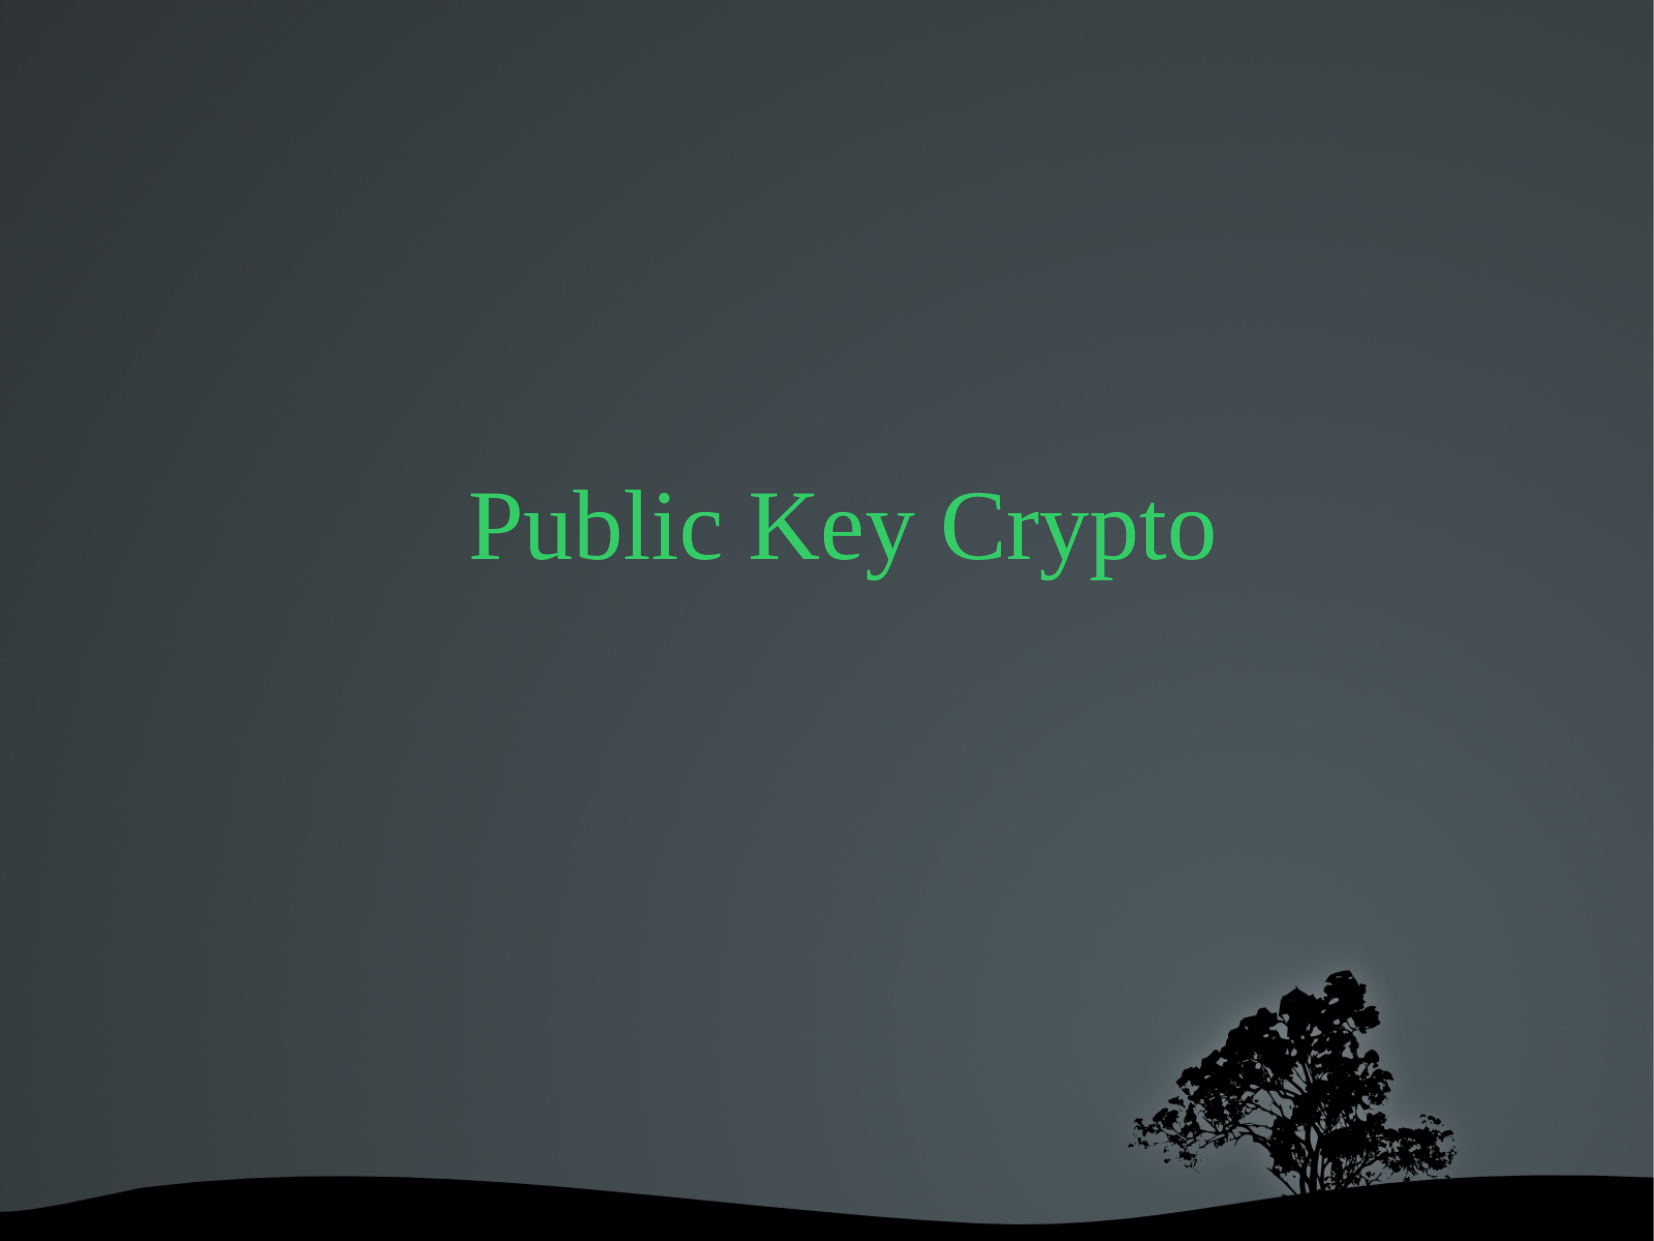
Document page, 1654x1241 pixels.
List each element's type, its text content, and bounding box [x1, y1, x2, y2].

text_box Public Key Crypto [453, 463, 1231, 599]
picture [0, 0, 1654, 1241]
